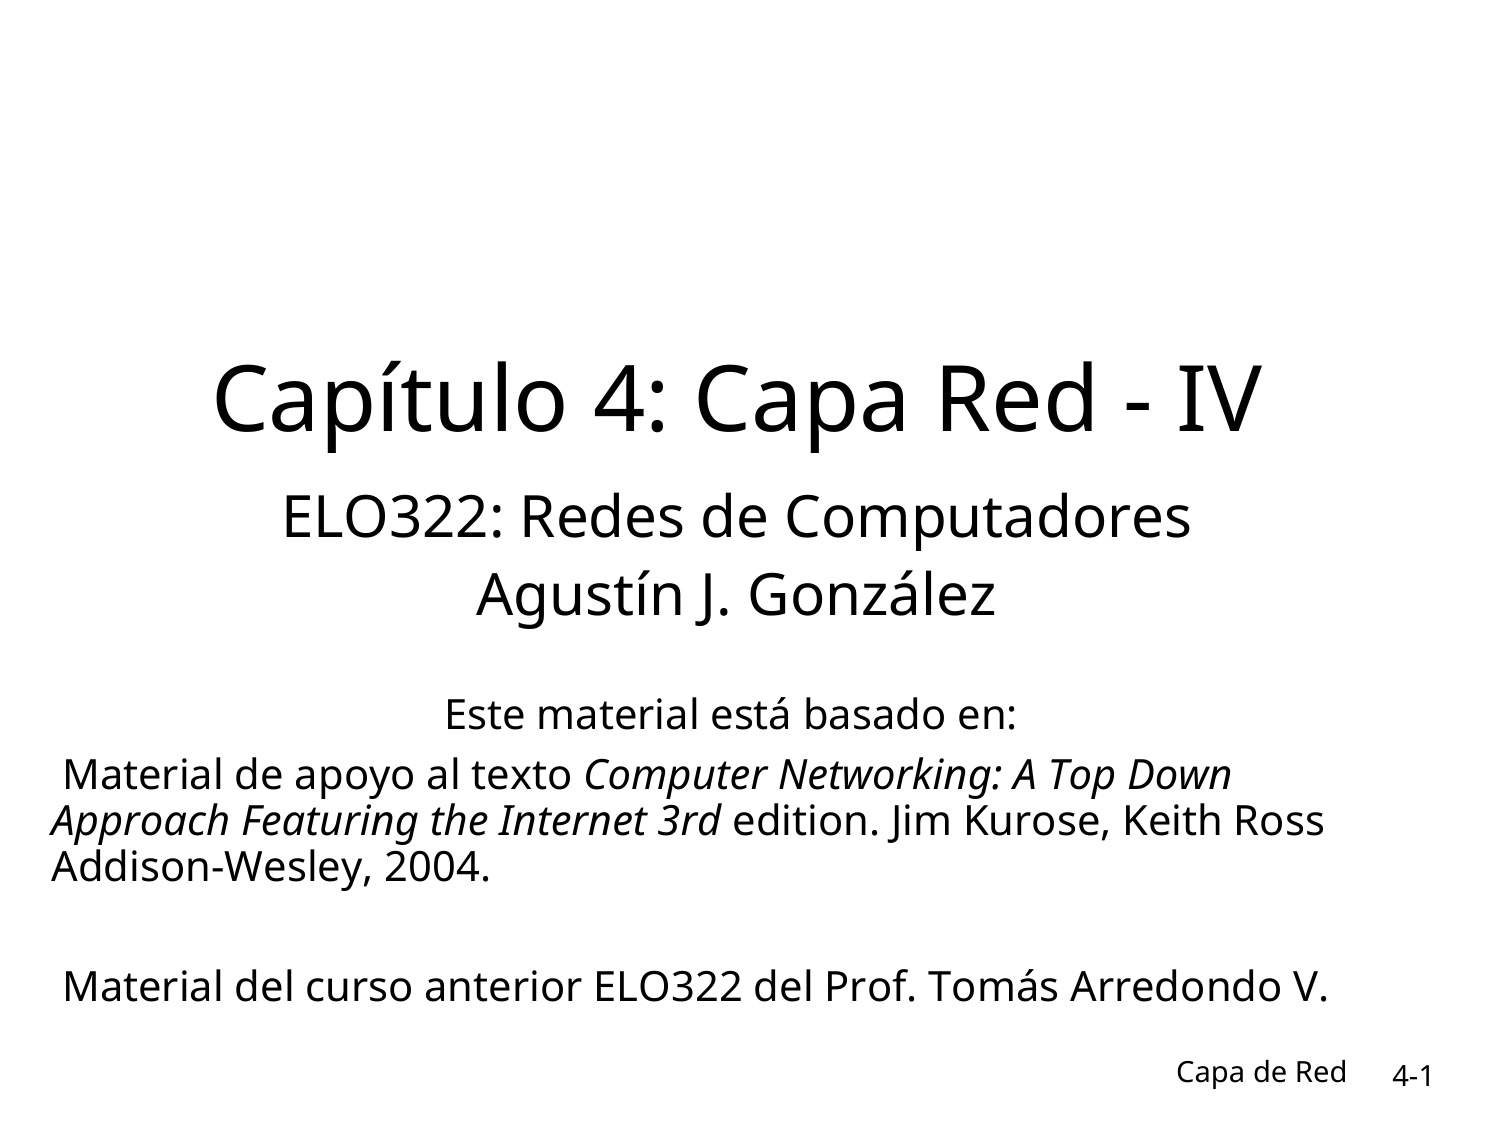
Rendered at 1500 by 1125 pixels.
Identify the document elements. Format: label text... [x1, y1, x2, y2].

title Capítulo 4: Capa Red - IV [99, 274, 1375, 479]
subtitle ELO322: Redes de Computadores Agustín J. González Este material está basado en: Material de apoyo al texto Computer Networking: A Top Down Approach Featuring the Internet 3rd edition. Jim Kurose, Keith Ross Addison-Wesley, 2004. Material del curso anterior ELO322 del Prof. Tomás Arredondo V. [36, 479, 1437, 1045]
